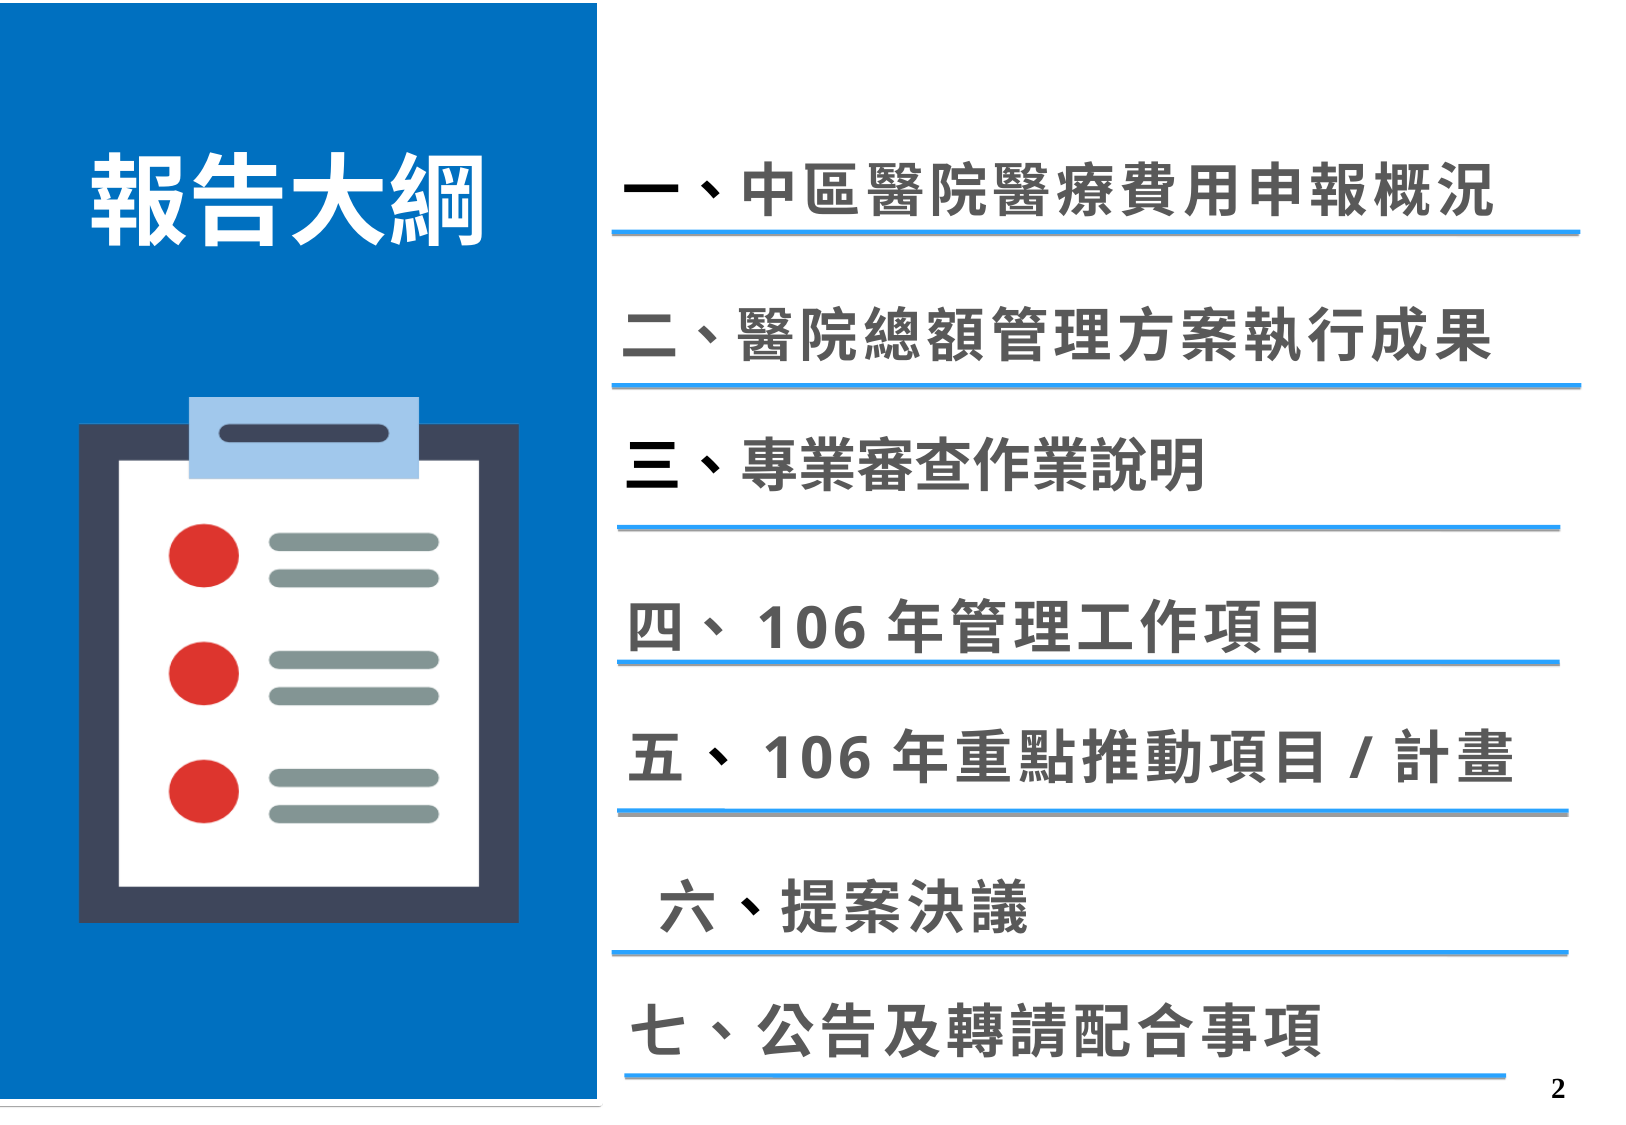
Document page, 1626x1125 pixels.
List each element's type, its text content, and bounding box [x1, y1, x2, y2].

text_box 二、醫院總額管理方案執行成果 [605, 290, 1575, 376]
text_box 報告大綱 [1, 129, 577, 265]
text_box 四、106年管理工作項目 [611, 582, 1582, 712]
text_box 三、專業審查作業說明 [608, 420, 1579, 576]
text_box <編號> [1201, 1056, 1581, 1117]
text_box 五、106年重點推動項目/計畫 [611, 712, 1582, 798]
text_box 六、提案決議 [588, 846, 1558, 952]
text_box 七、公告及轉請配合事項 [614, 987, 1338, 1072]
text_box 一、中區醫院醫療費用申報概況 [608, 145, 1578, 231]
picture [9, 397, 589, 923]
text_box [0, 0, 600, 1103]
